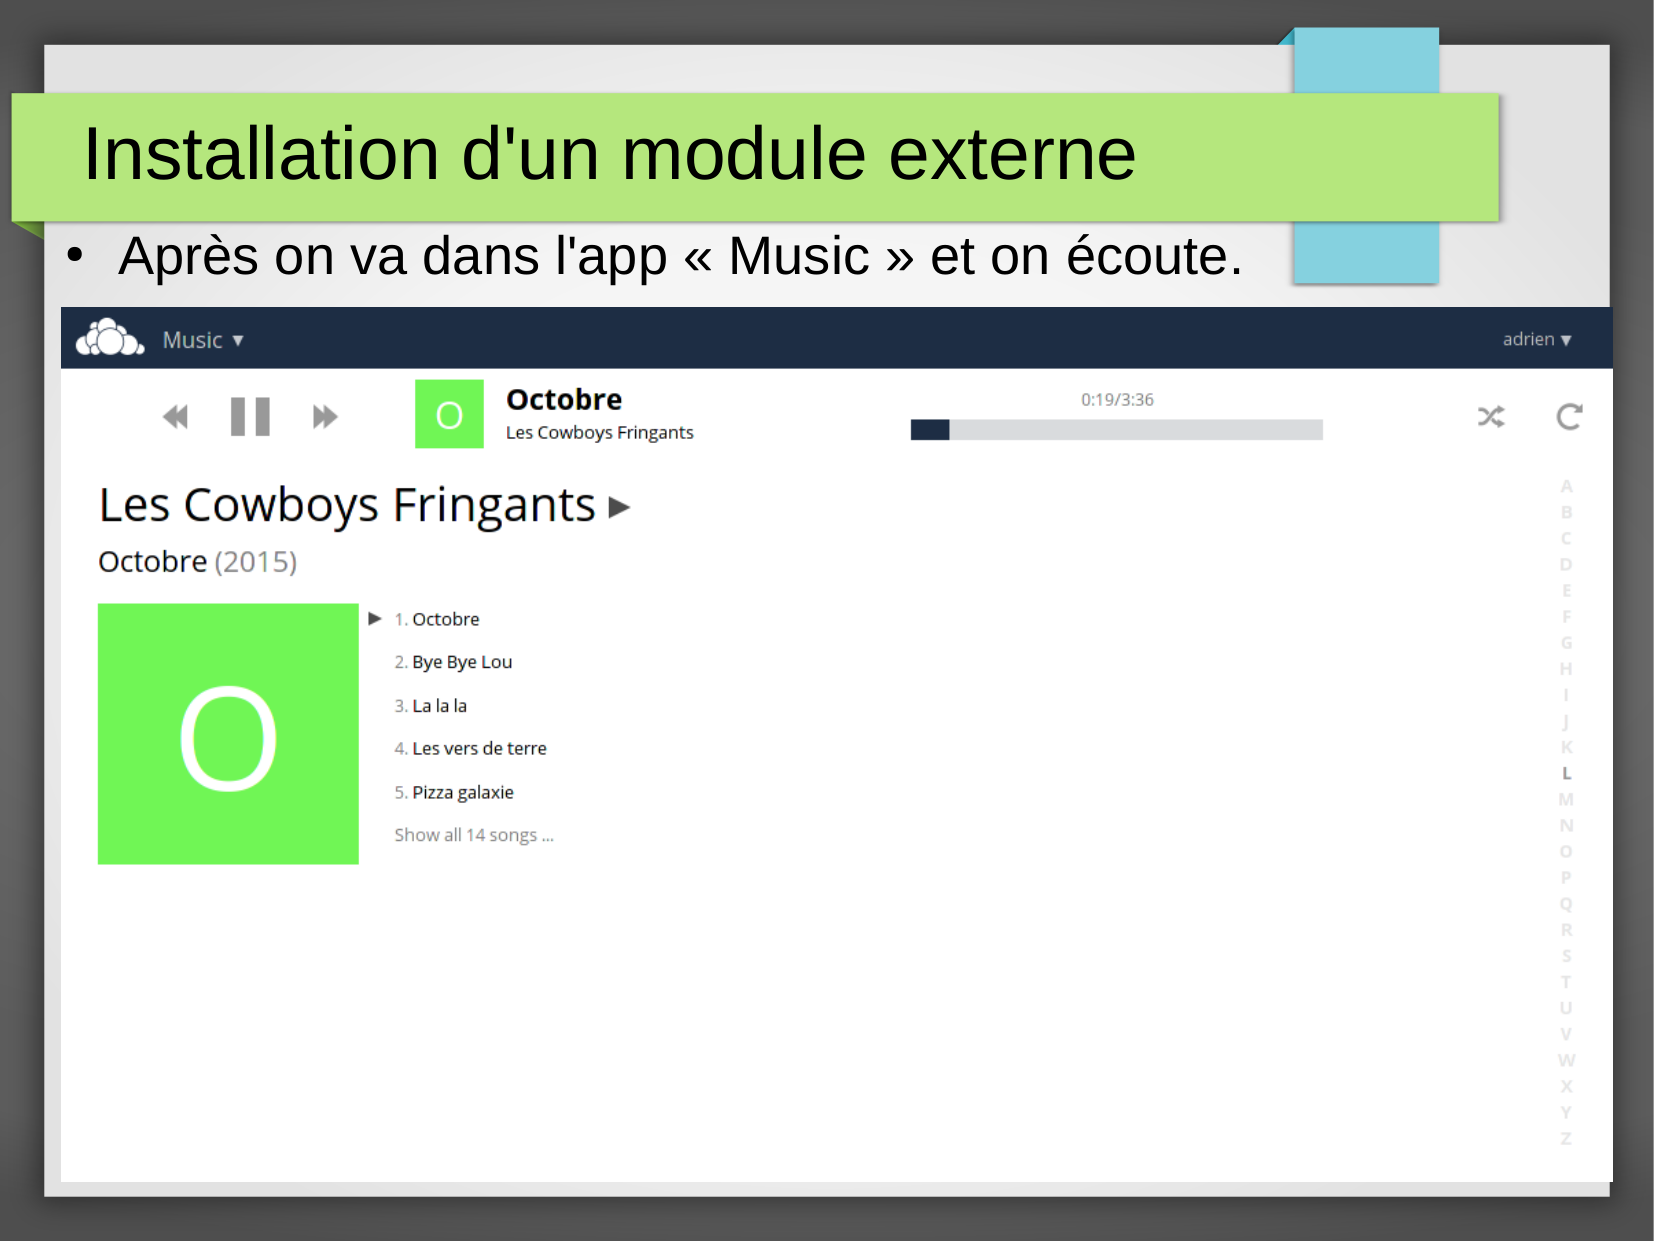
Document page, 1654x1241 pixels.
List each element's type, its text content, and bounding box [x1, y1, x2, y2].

picture [0, 0, 1654, 1241]
title Installation d'un module externe [82, 94, 1264, 213]
list Après on va dans l'app « Music » et on écoute. [47, 225, 1536, 1075]
